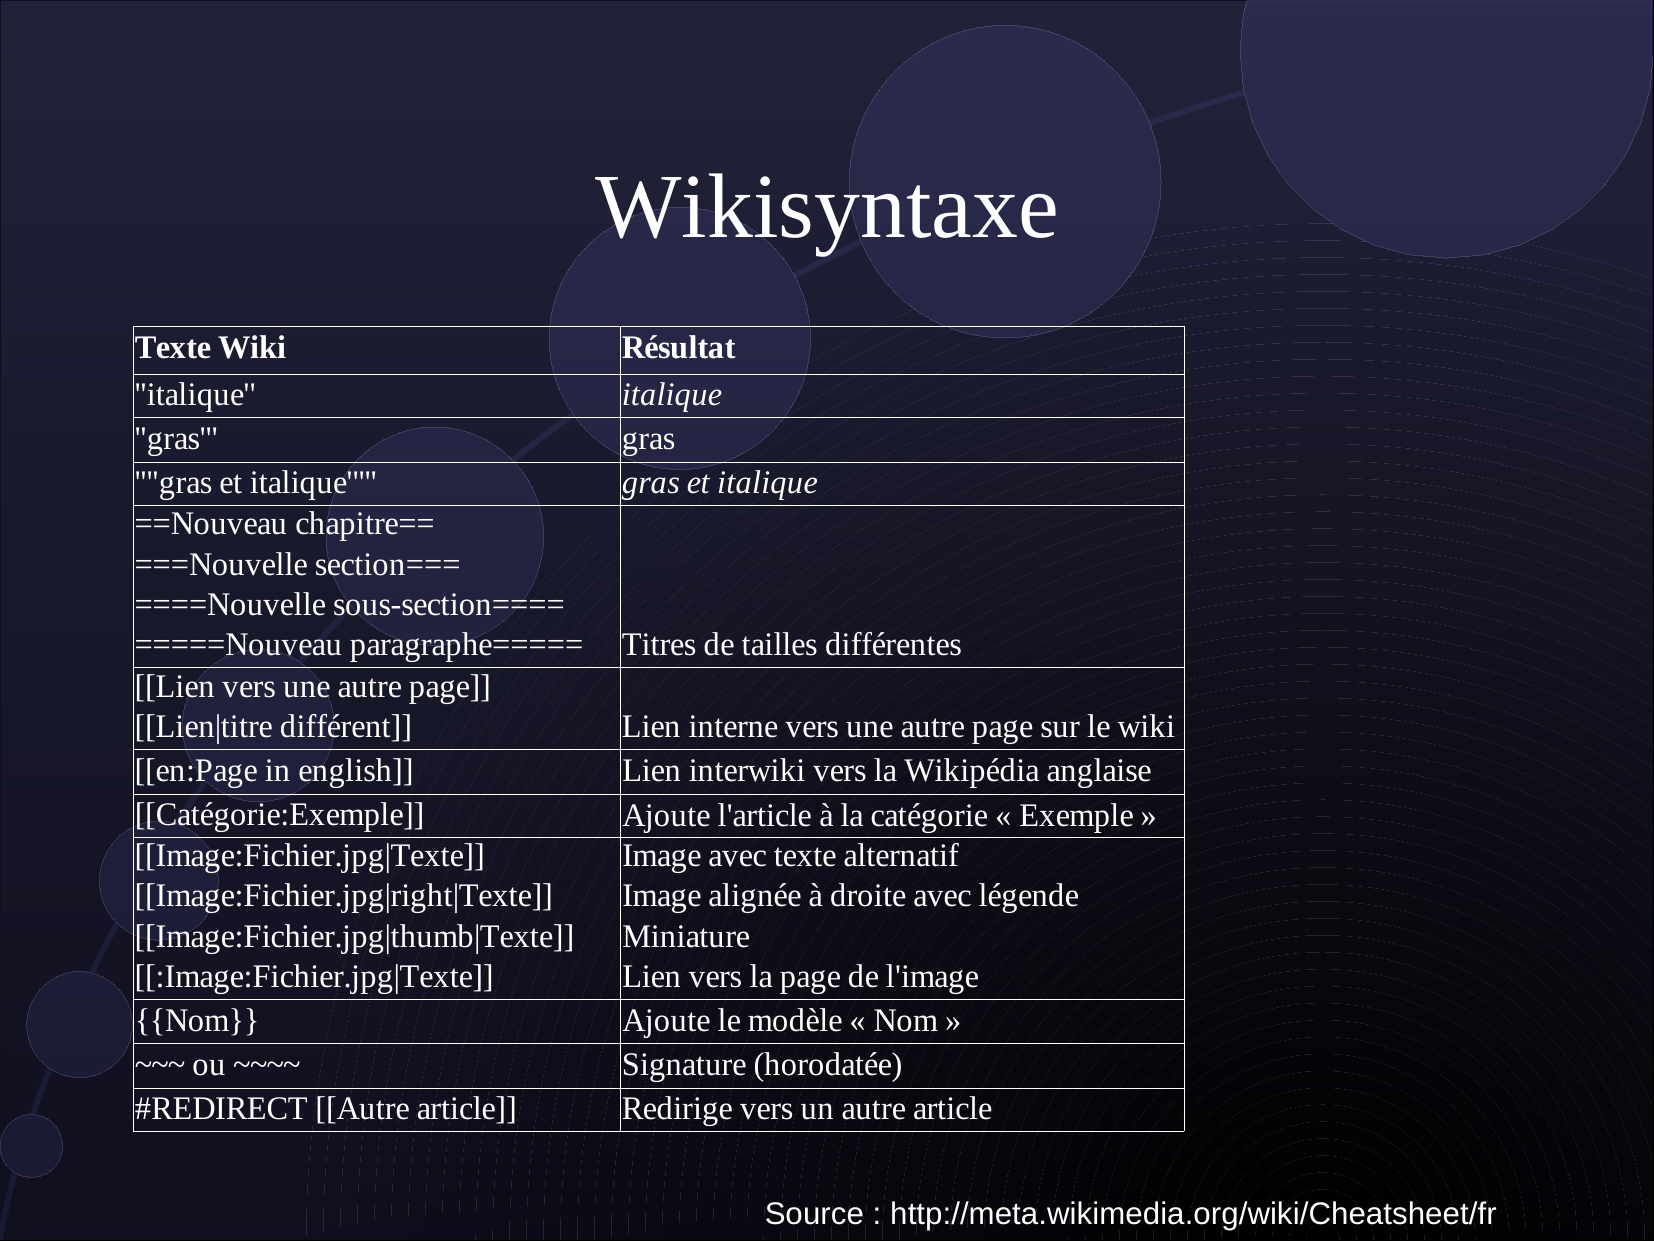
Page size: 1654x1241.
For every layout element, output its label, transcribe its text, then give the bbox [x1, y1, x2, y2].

text_box Source : http://meta.wikimedia.org/wiki/Cheatsheet/fr [749, 1189, 1654, 1241]
title Wikisyntaxe [121, 102, 1534, 311]
chart [132, 326, 1186, 1222]
